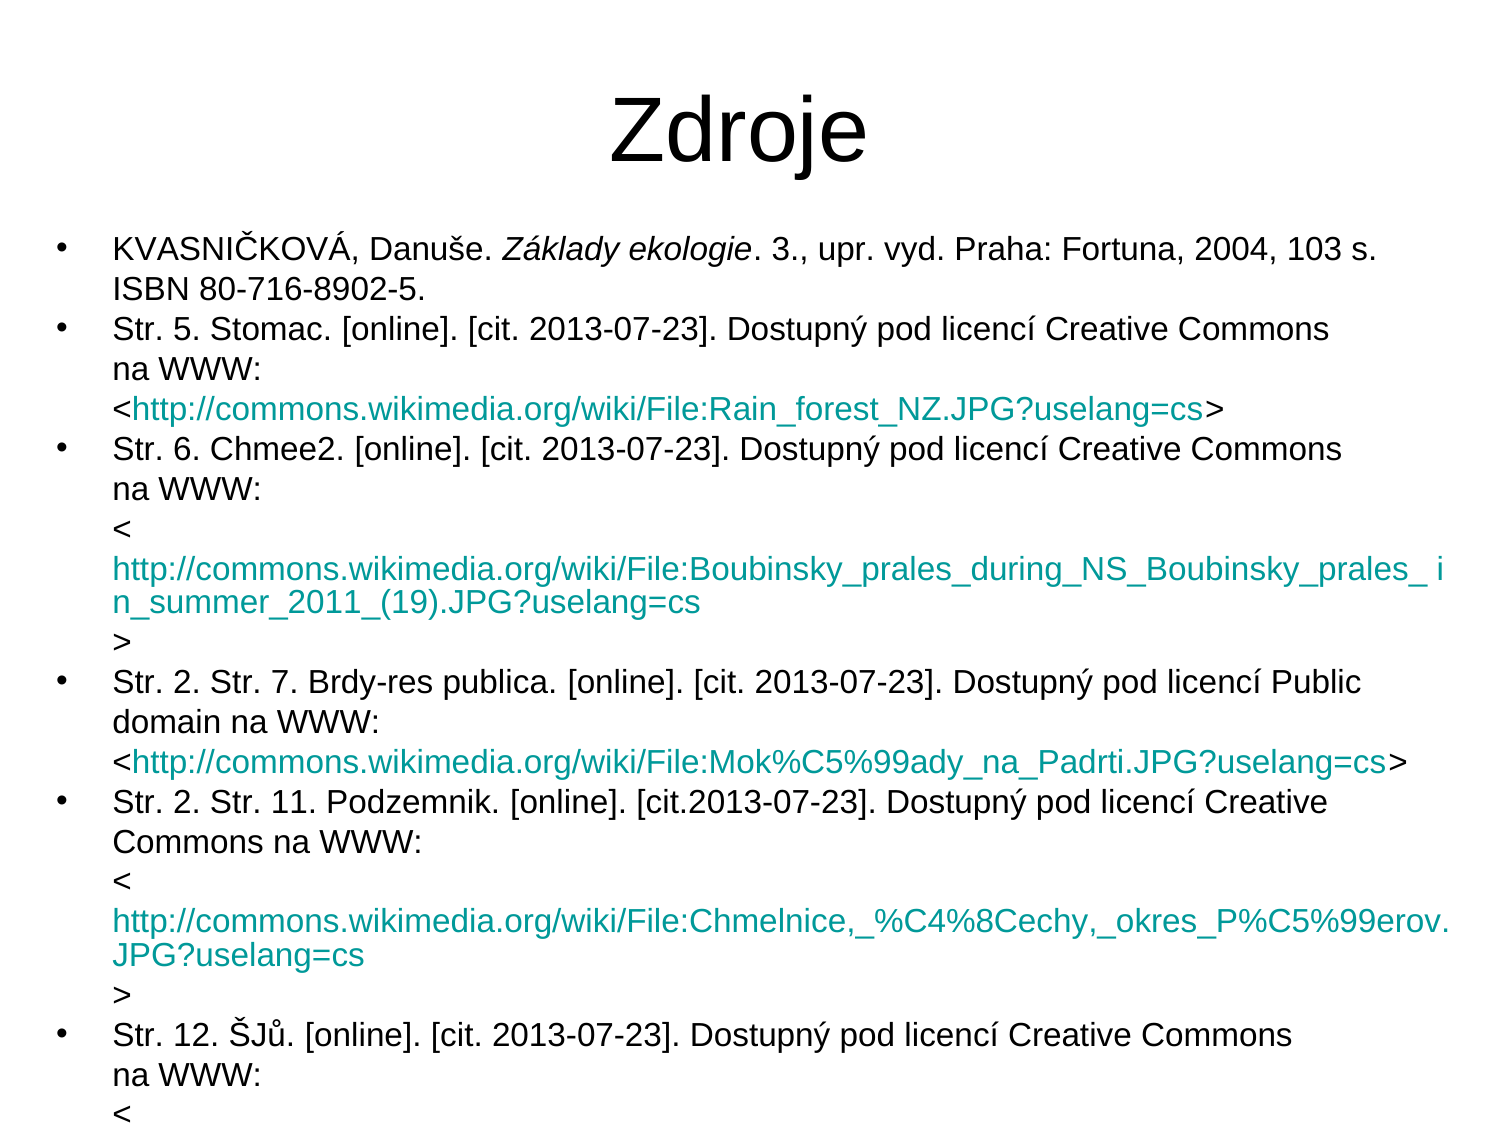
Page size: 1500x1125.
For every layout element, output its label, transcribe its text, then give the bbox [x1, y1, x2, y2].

title Zdroje [64, 30, 1415, 219]
list KVASNIČKOVÁ, Danuše. Základy ekologie. 3., upr. vyd. Praha: Fortuna, 2004, 103 s. ISBN 80-716-8902-5. Str. 5. Stomac. [online]. [cit. 2013-07-23]. Dostupný pod licencí Creative Commons na WWW: <http://commons.wikimedia.org/wiki/File:Rain_forest_NZ.JPG?uselang=cs> Str. 6. Chmee2. [online]. [cit. 2013-07-23]. Dostupný pod licencí Creative Commons na WWW: <http://commons.wikimedia.org/wiki/File:Boubinsky_prales_during_NS_Boubinsky_prales_ in_summer_2011_(19).JPG?uselang=cs> Str. 2. Str. 7. Brdy-res publica. [online]. [cit. 2013-07-23]. Dostupný pod licencí Public domain na WWW: <http://commons.wikimedia.org/wiki/File:Mok%C5%99ady_na_Padrti.JPG?uselang=cs> Str. 2. Str. 11. Podzemnik. [online]. [cit.2013-07-23]. Dostupný pod licencí Creative Commons na WWW: <http://commons.wikimedia.org/wiki/File:Chmelnice,_%C4%8Cechy,_okres_P%C5%99erov.JPG?uselang=cs> Str. 12. ŠJů. [online]. [cit. 2013-07-23]. Dostupný pod licencí Creative Commons na WWW: <http://commons.wikimedia.org/wiki/File:Vodn%C3%AD_n%C3%A1dr%C5%BE_Harcov,_p%C5%99ehrada.jpg?uselang=cs> [41, 220, 1471, 1125]
